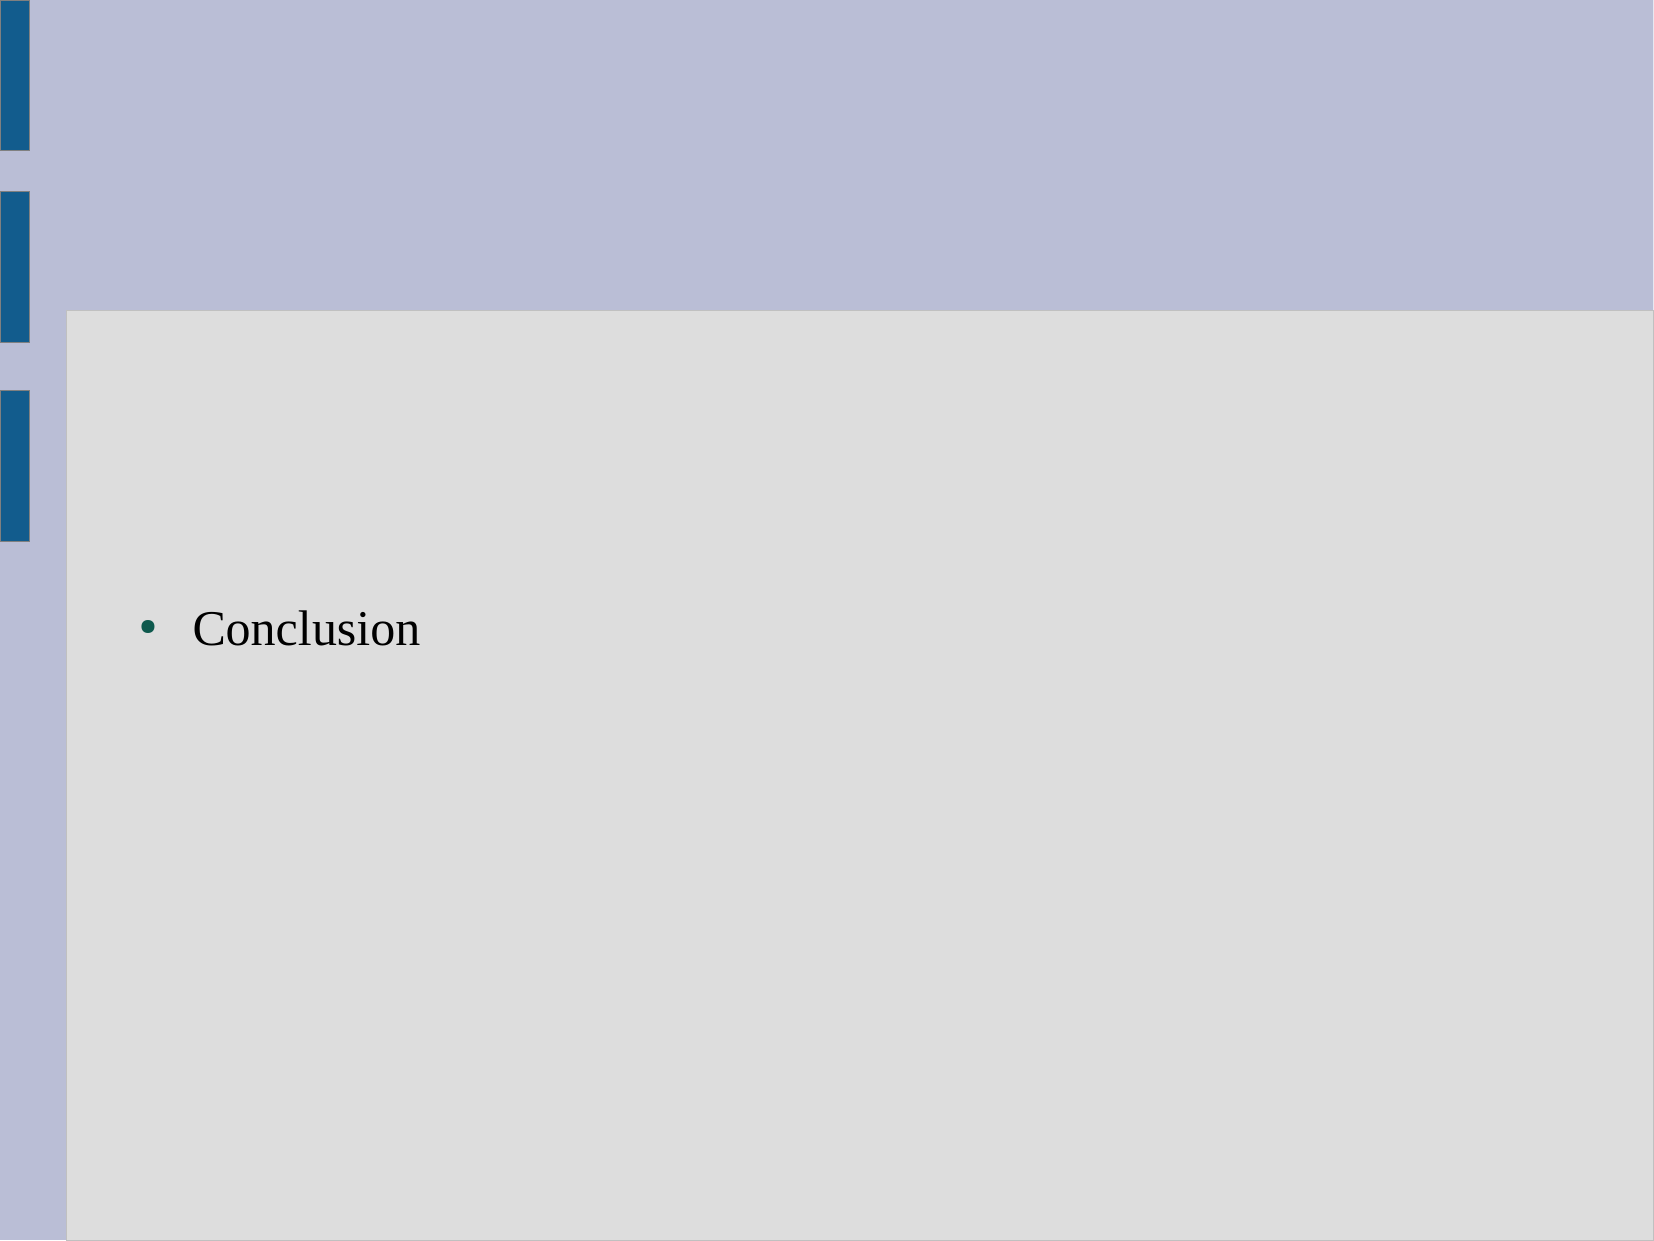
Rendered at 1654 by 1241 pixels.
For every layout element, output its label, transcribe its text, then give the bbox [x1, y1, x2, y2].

list Conclusion [121, 344, 1534, 1127]
